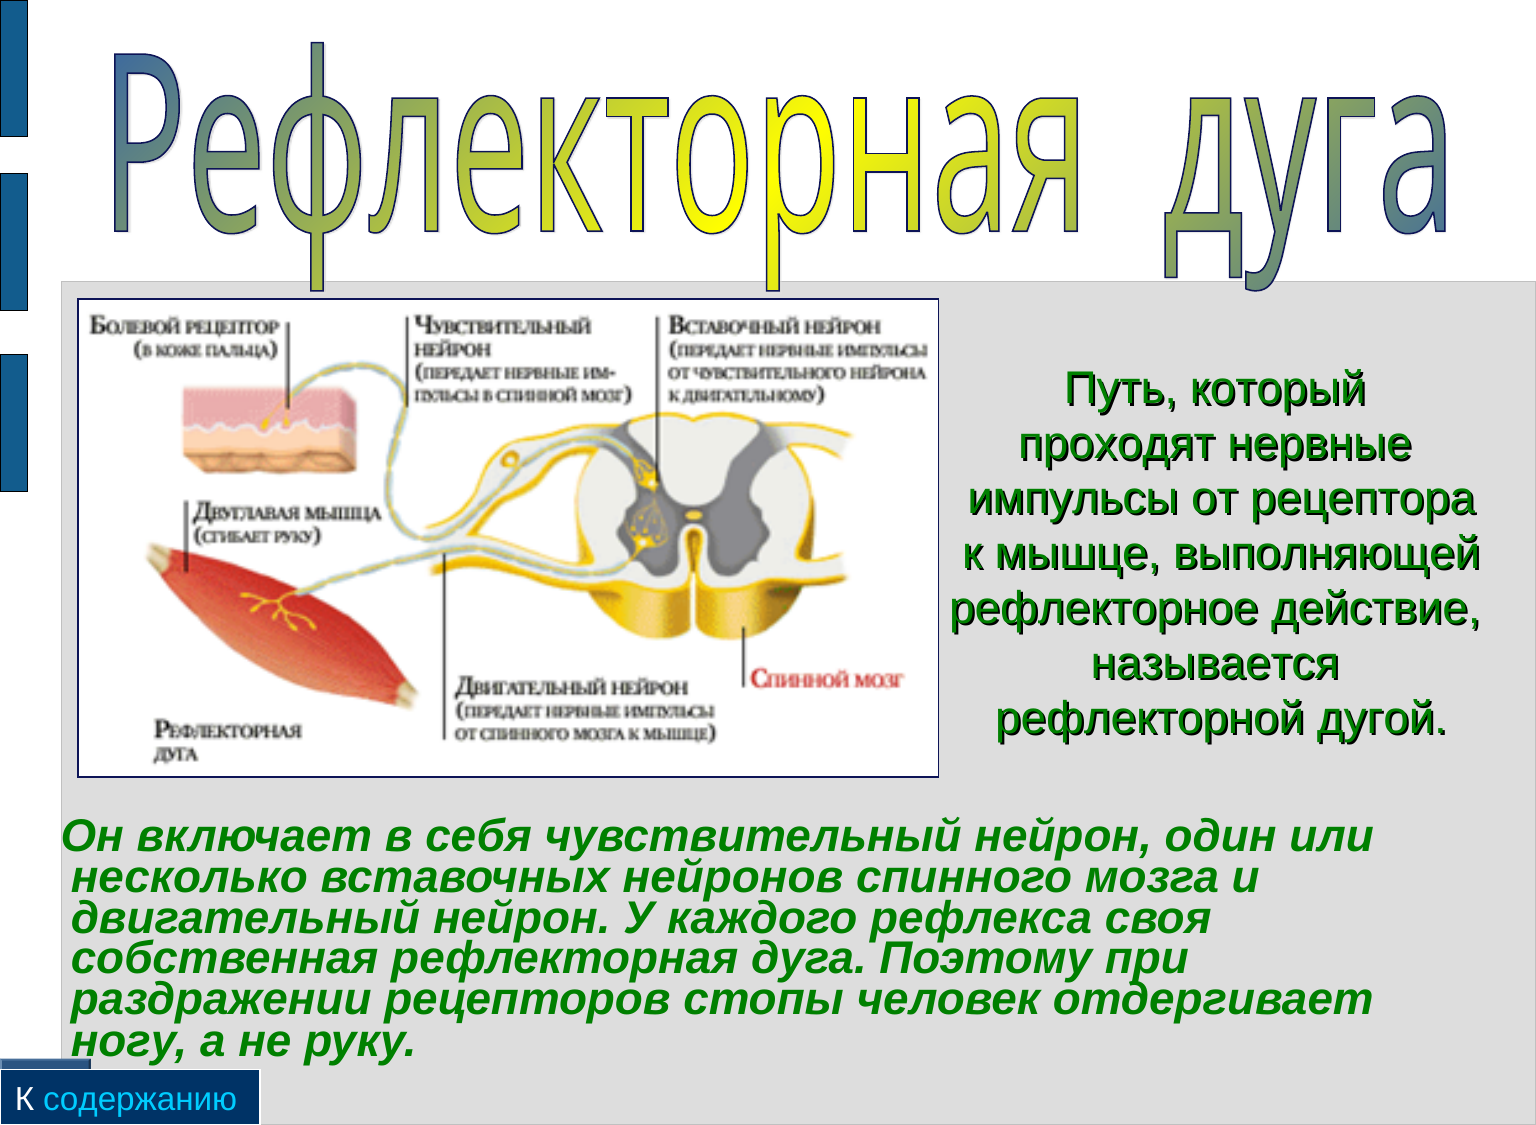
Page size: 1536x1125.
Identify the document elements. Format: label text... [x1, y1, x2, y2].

text_box Рефлекторная дуга [1244, 98, 1317, 291]
text_box Рефлекторная дуга [114, 54, 180, 232]
text_box Рефлекторная дуга [1012, 98, 1078, 232]
text_box Рефлекторная дуга [1165, 98, 1242, 278]
text_box Рефлекторная дуга [541, 98, 603, 232]
text_box [2, 1058, 91, 1069]
text_box Путь, который проходят нервные импульсы от рецептора к мышце, выполняющей рефлекторное действие, называется рефлекторной дугой. [906, 373, 1536, 728]
text_box Рефлекторная дуга [457, 95, 522, 234]
text_box Рефлекторная дуга [369, 98, 438, 233]
text_box К содержанию [0, 1069, 260, 1125]
text_box Рефлекторная дуга [1328, 98, 1375, 232]
text_box Рефлекторная дуга [766, 95, 834, 291]
text_box Рефлекторная дуга [606, 98, 668, 232]
text_box Рефлекторная дуга [194, 95, 259, 234]
text_box Рефлекторная дуга [937, 95, 999, 234]
list Он включает в себя чувствительный нейрон, один или несколько вставочных нейронов спинного мозга и двигательный нейрон. У каждого рефлекса своя собственная рефлекторная дуга. Поэтому при раздражении рецепторов стопы человек отдергивает ногу, а не руку. [0, 810, 1506, 1085]
text_box Рефлекторная дуга [1383, 95, 1445, 234]
text_box Рефлекторная дуга [273, 42, 361, 291]
text_box Рефлекторная дуга [853, 98, 920, 232]
picture [78, 299, 938, 777]
text_box Рефлекторная дуга [677, 95, 748, 234]
